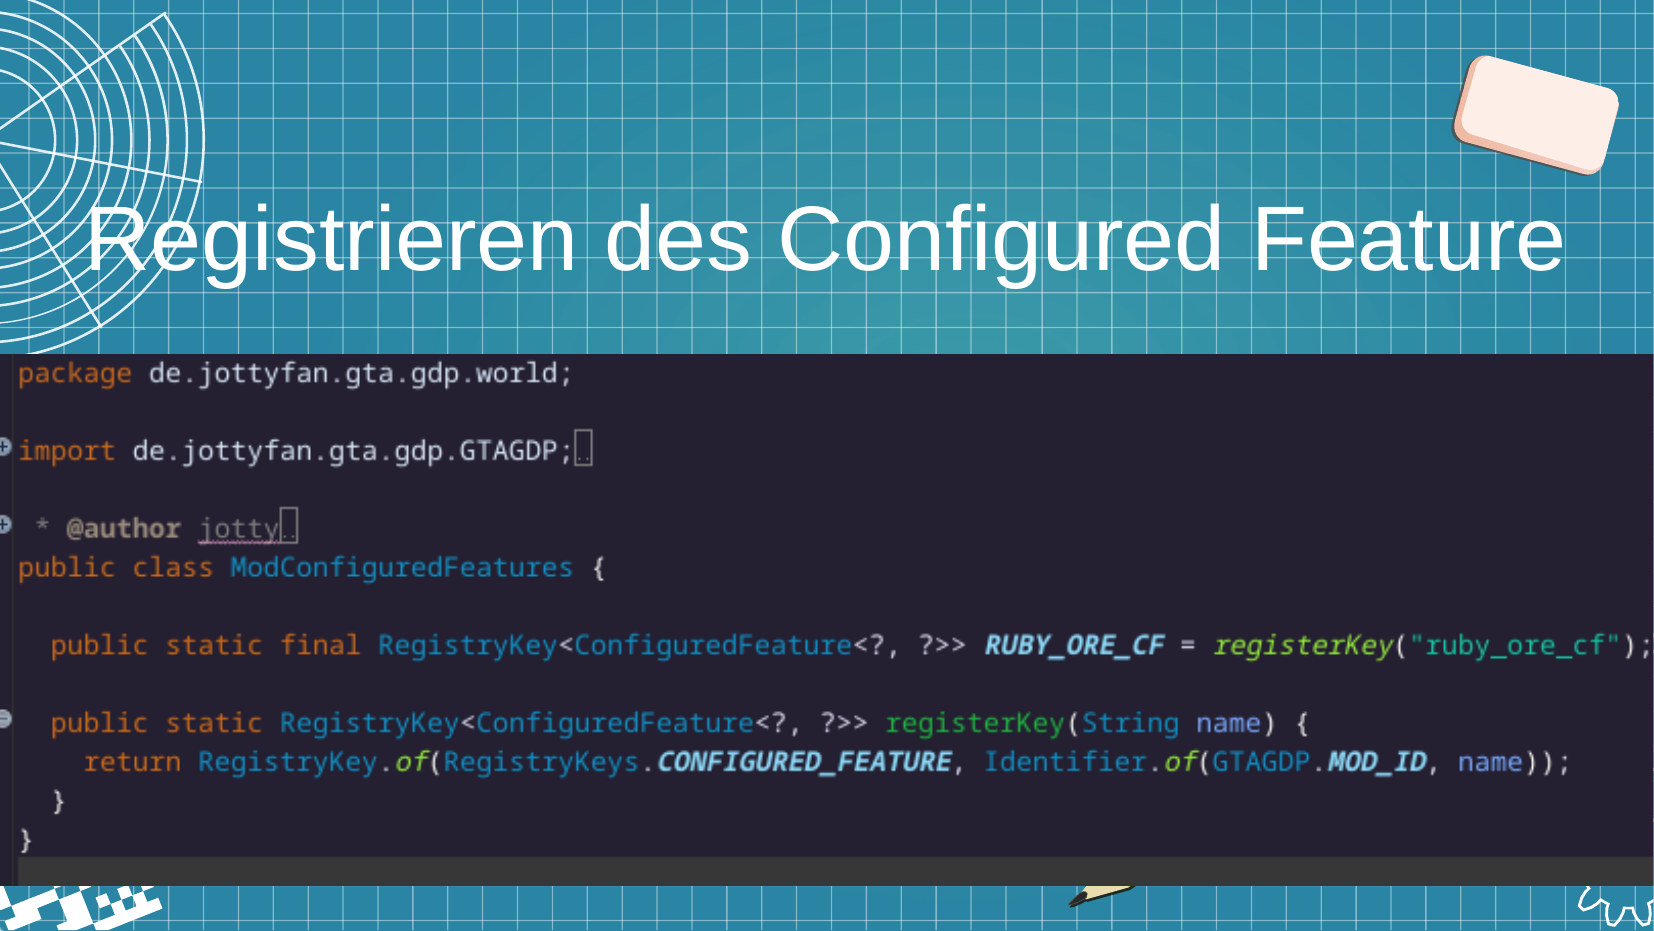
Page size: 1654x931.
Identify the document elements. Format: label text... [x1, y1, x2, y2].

title Registrieren des Configured Feature [82, 132, 1571, 346]
picture [0, 354, 1654, 886]
